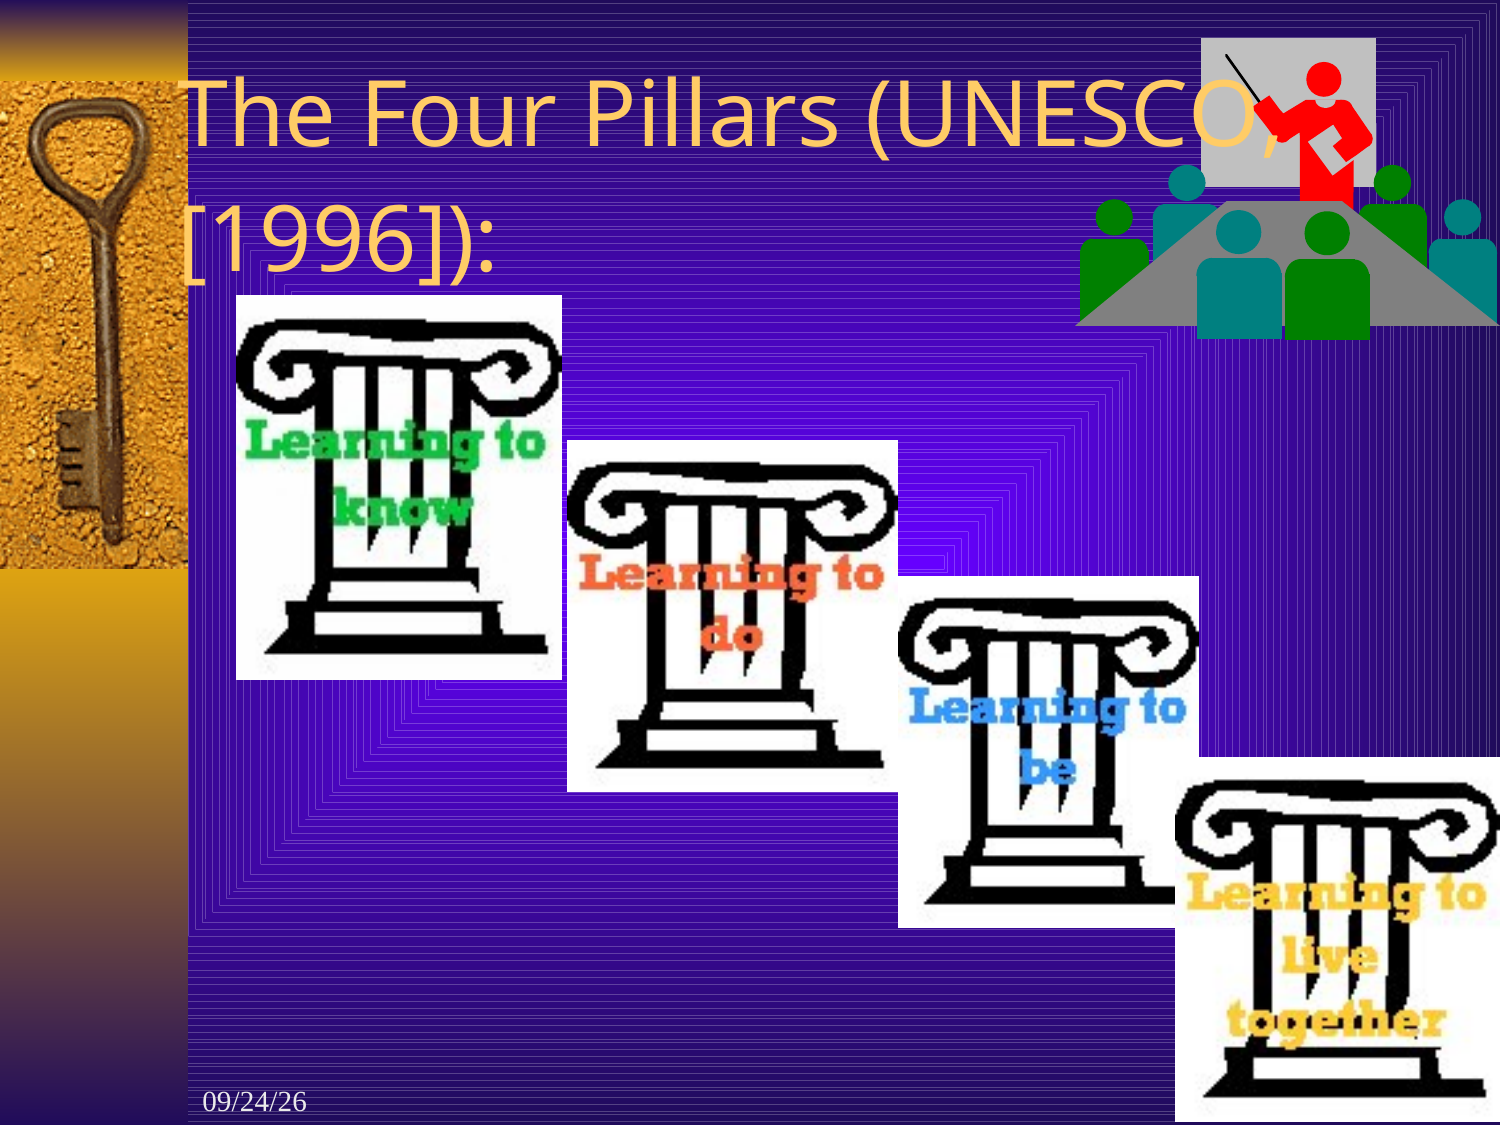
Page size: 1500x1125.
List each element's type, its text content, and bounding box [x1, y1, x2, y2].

picture [236, 295, 562, 680]
picture [1074, 37, 1500, 341]
title The Four Pillars (UNESCO, [1996]): [162, 59, 1438, 289]
picture [0, 81, 188, 569]
picture [567, 440, 1500, 1123]
